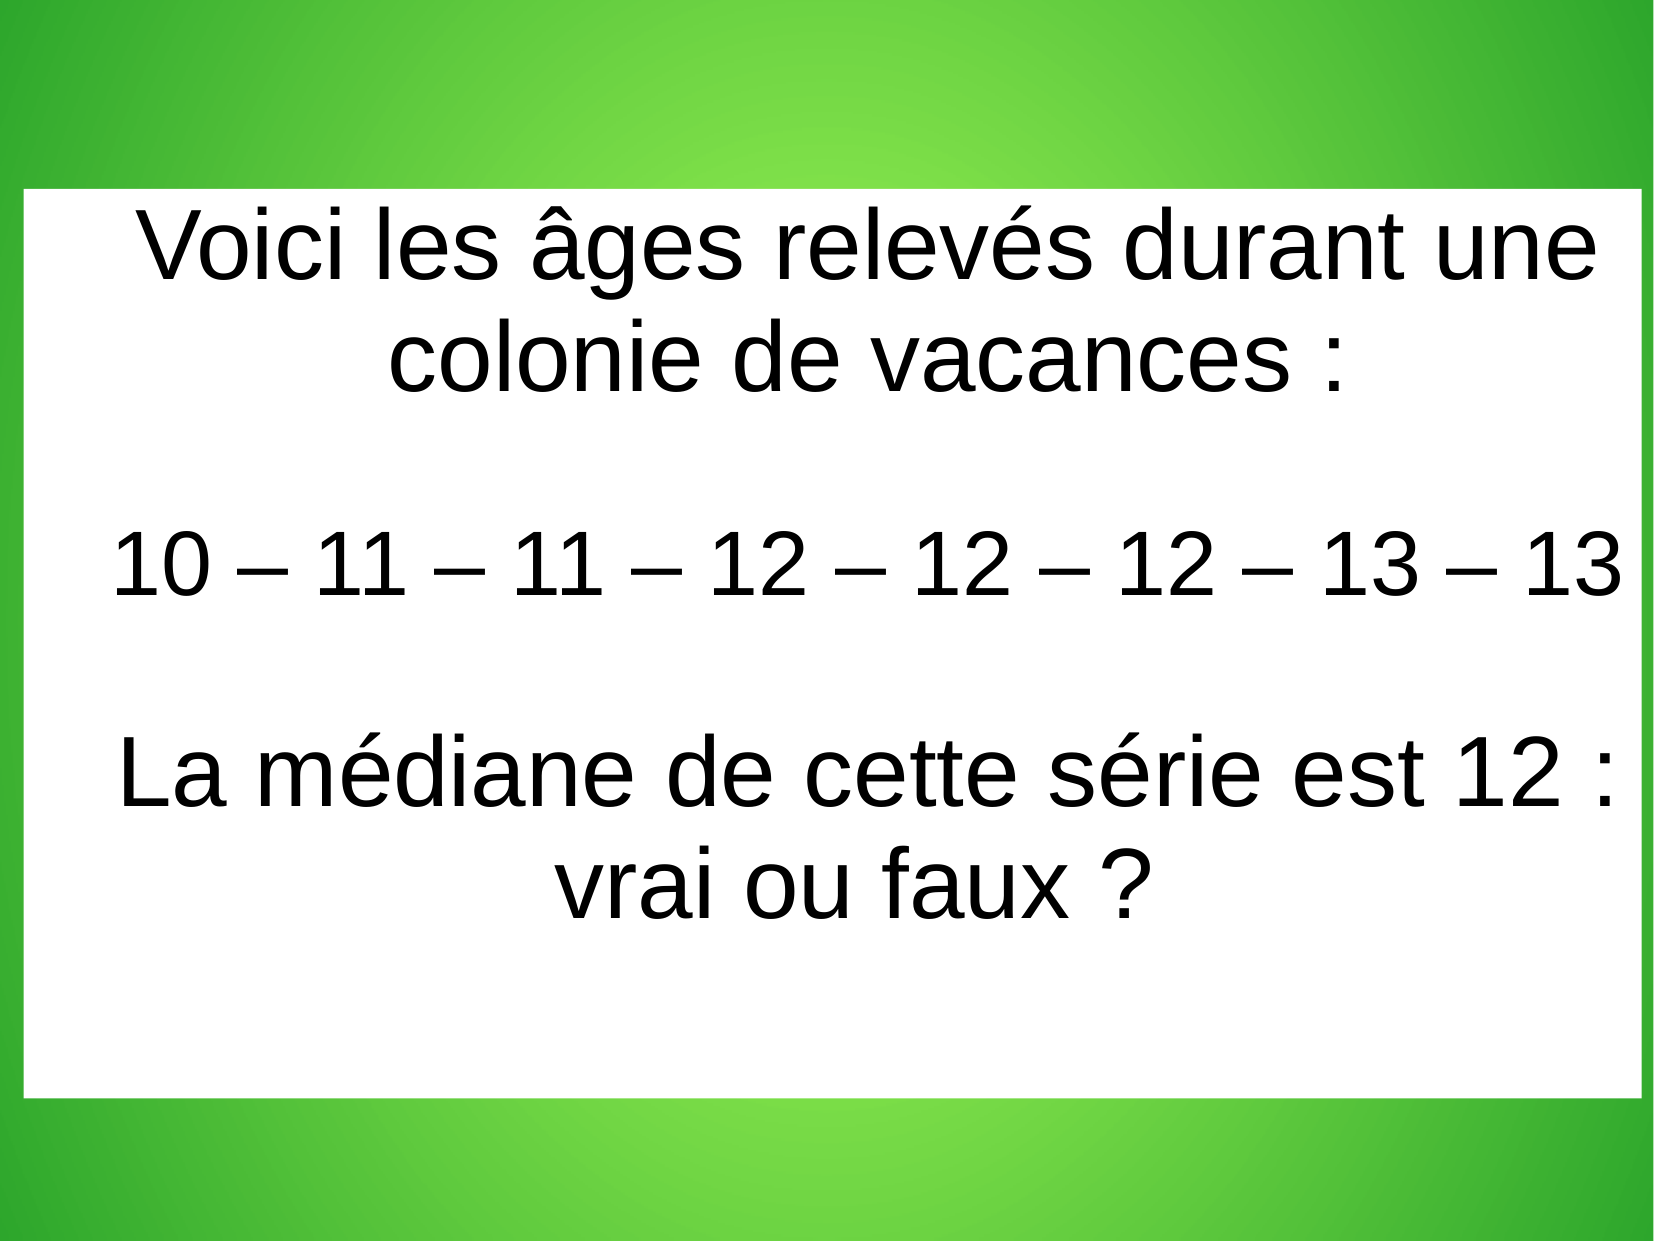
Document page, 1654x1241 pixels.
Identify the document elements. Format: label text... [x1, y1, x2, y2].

list Voici les âges relevés durant une colonie de vacances : 10 – 11 – 11 – 12 – 12 – 12 – 13 – 13 La médiane de cette série est 12 : vrai ou faux ? [23, 188, 1642, 1099]
picture [0, 0, 1654, 1241]
